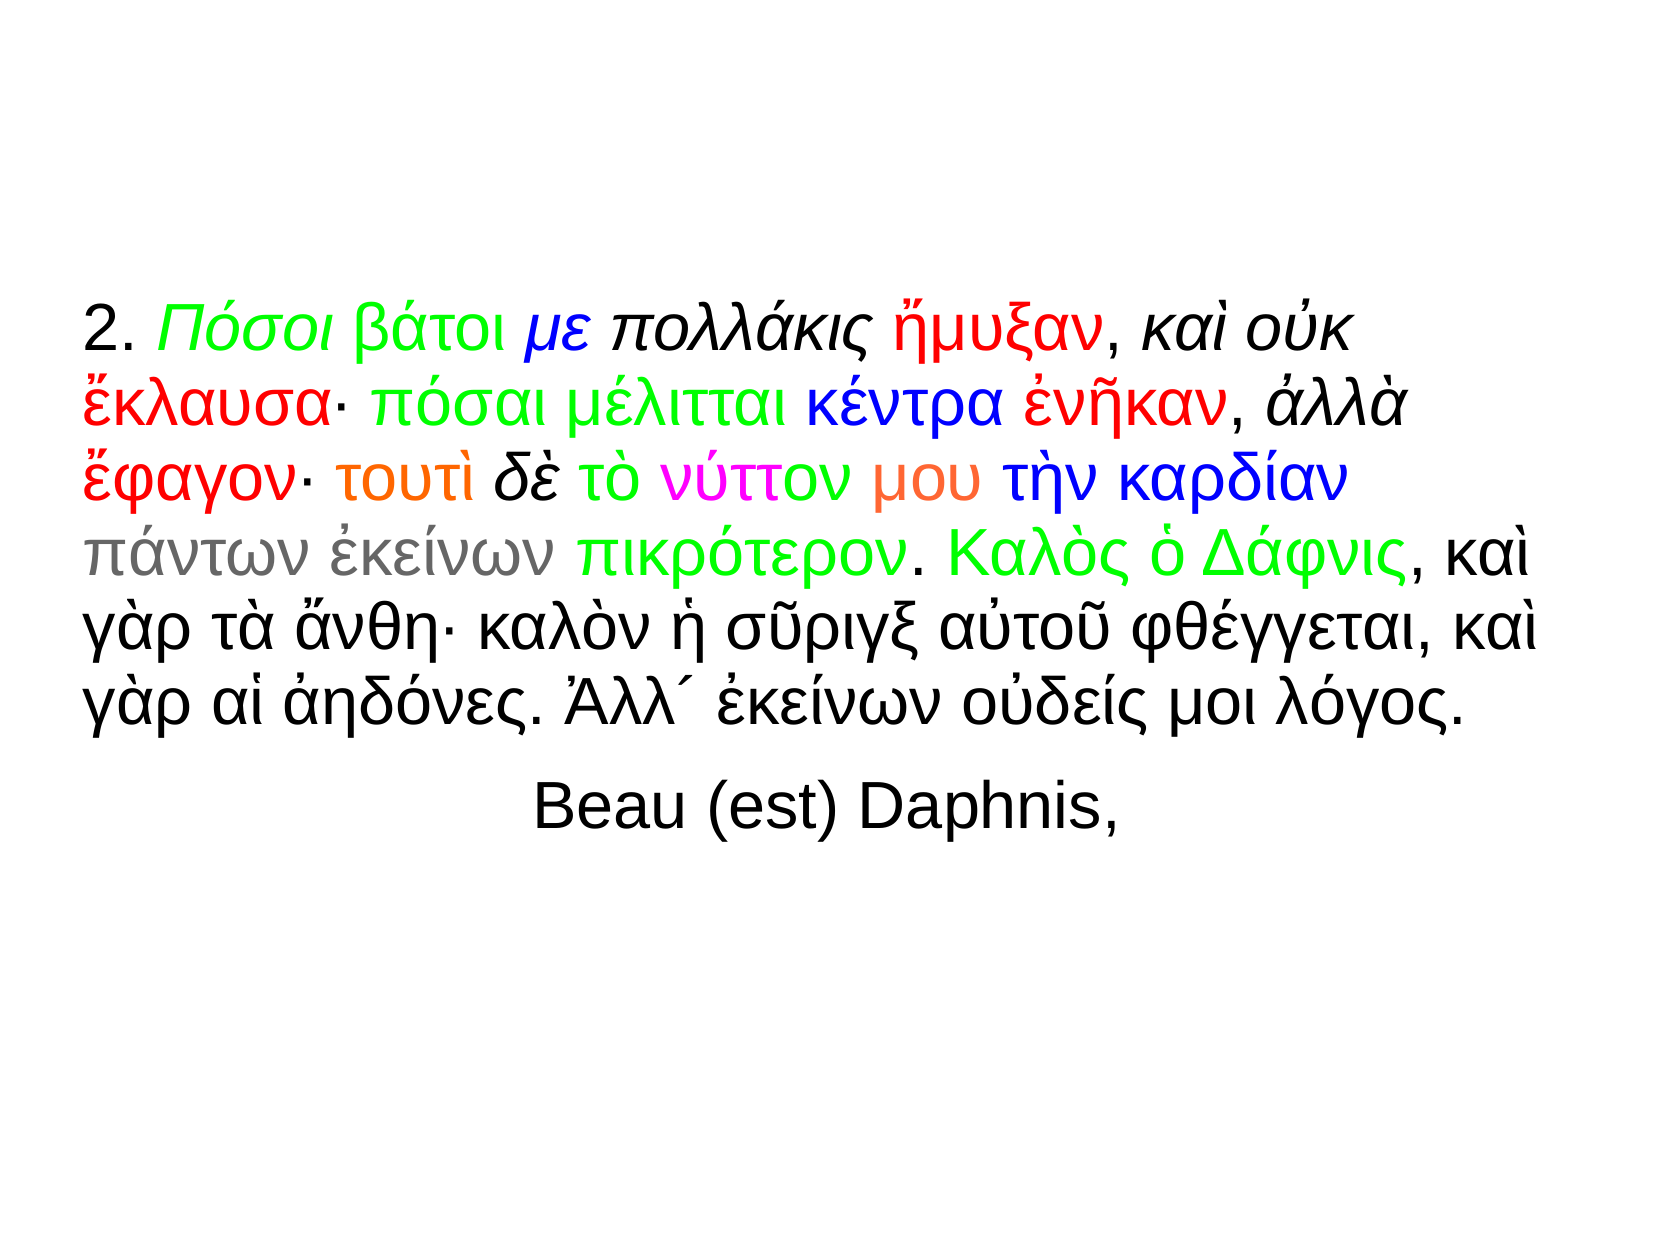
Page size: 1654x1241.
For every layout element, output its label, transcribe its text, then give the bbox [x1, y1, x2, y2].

list 2. Πόσοι βάτοι με πολλάκις ἤμυξαν, καὶ οὐκ ἔκλαυσα· πόσαι μέλιτται κέντρα ἐνῆκαν, ἀλλὰ ἔφαγον· τουτὶ δὲ τὸ νύττον μου τὴν καρδίαν πάντων ἐκείνων πικρότερον. Καλὸς ὁ Δάφνις, καὶ γὰρ τὰ ἄνθη· καλὸν ἡ σῦριγξ αὐτοῦ φθέγγεται, καὶ γὰρ αἱ ἀηδόνες. Ἀλλ´ ἐκείνων οὐδείς μοι λόγος. Beau (est) Daphnis, [82, 290, 1571, 1109]
